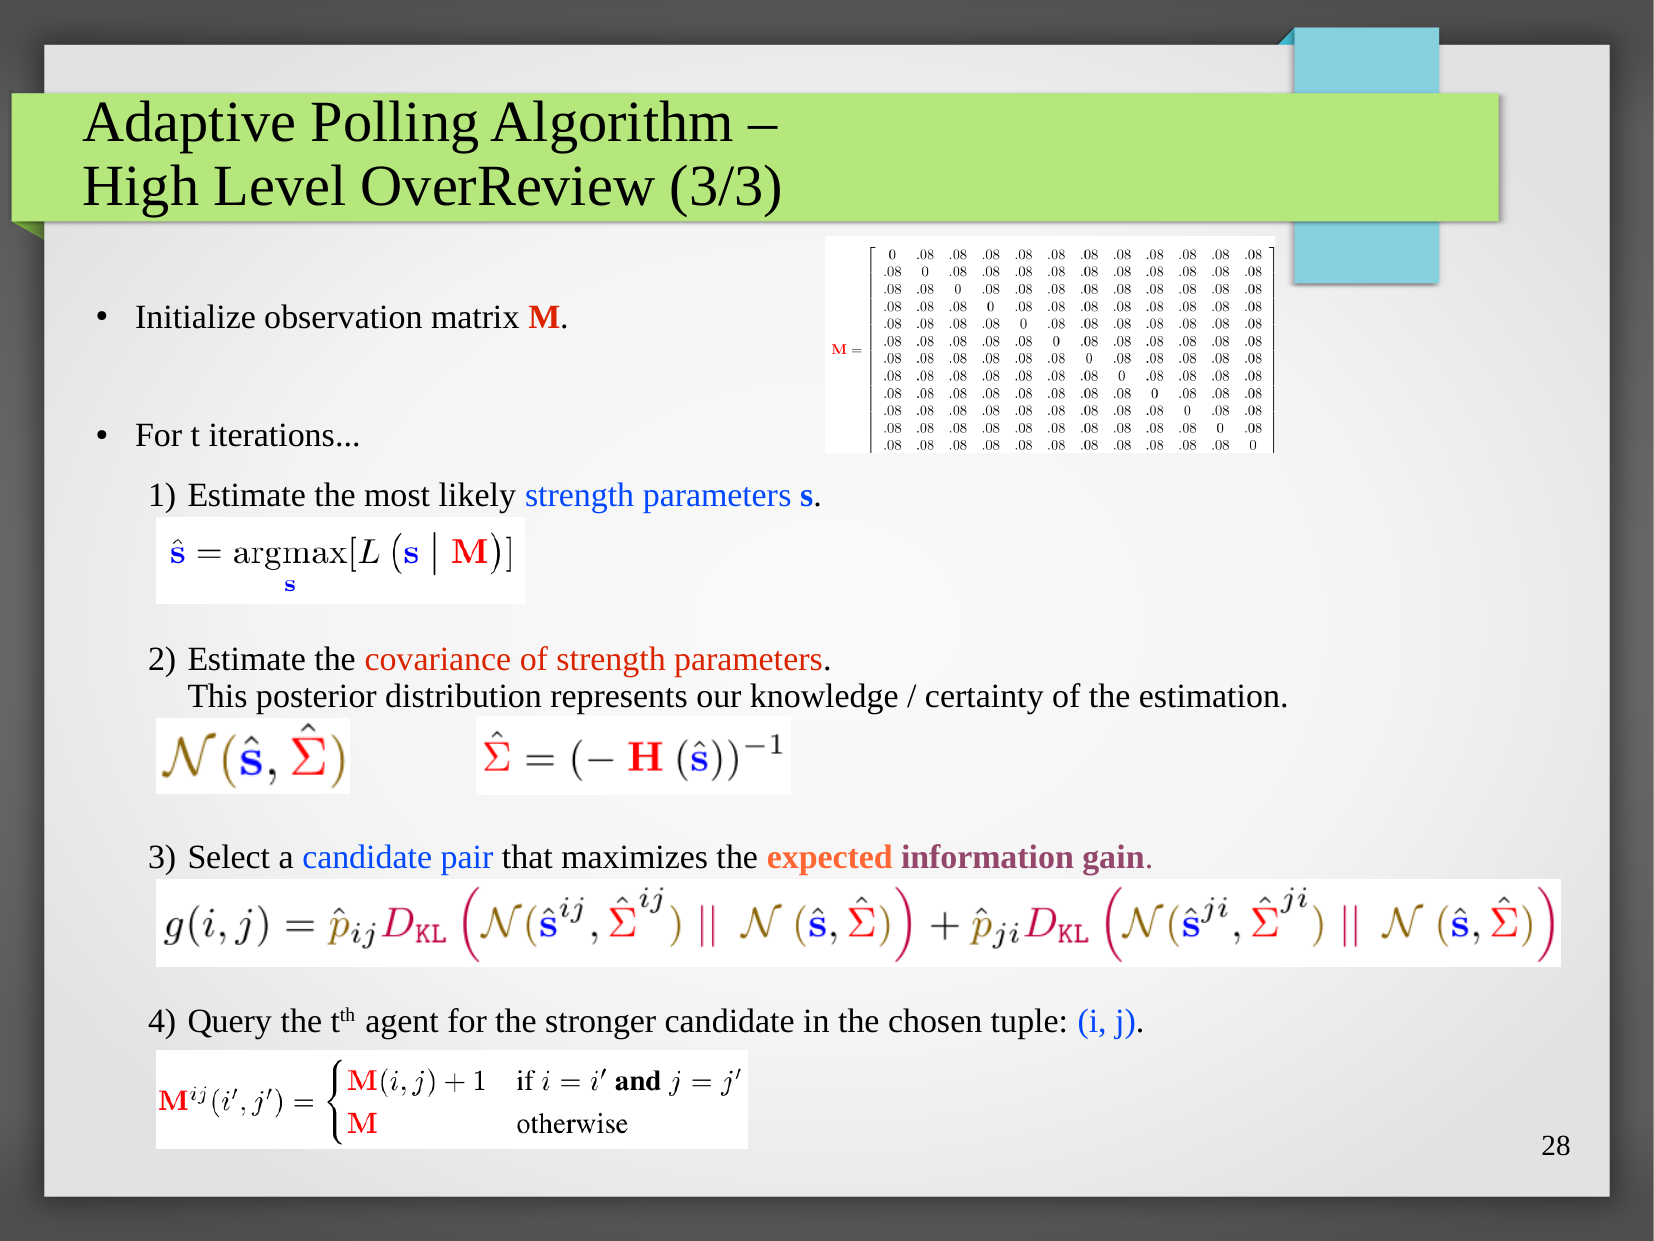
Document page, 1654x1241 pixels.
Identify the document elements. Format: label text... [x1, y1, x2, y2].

title Adaptive Polling Algorithm – High Level OverReview (3/3) [82, 88, 1264, 220]
picture [0, 0, 1654, 1241]
list Initialize observation matrix M. For t iterations... Estimate the most likely strength parameters s. Estimate the covariance of strength parameters. This posterior distribution represents our knowledge / certainty of the estimation. Select a candidate pair that maximizes the expected information gain. Query the tth agent for the stronger candidate in the chosen tuple: (i, j). [82, 298, 1571, 1051]
